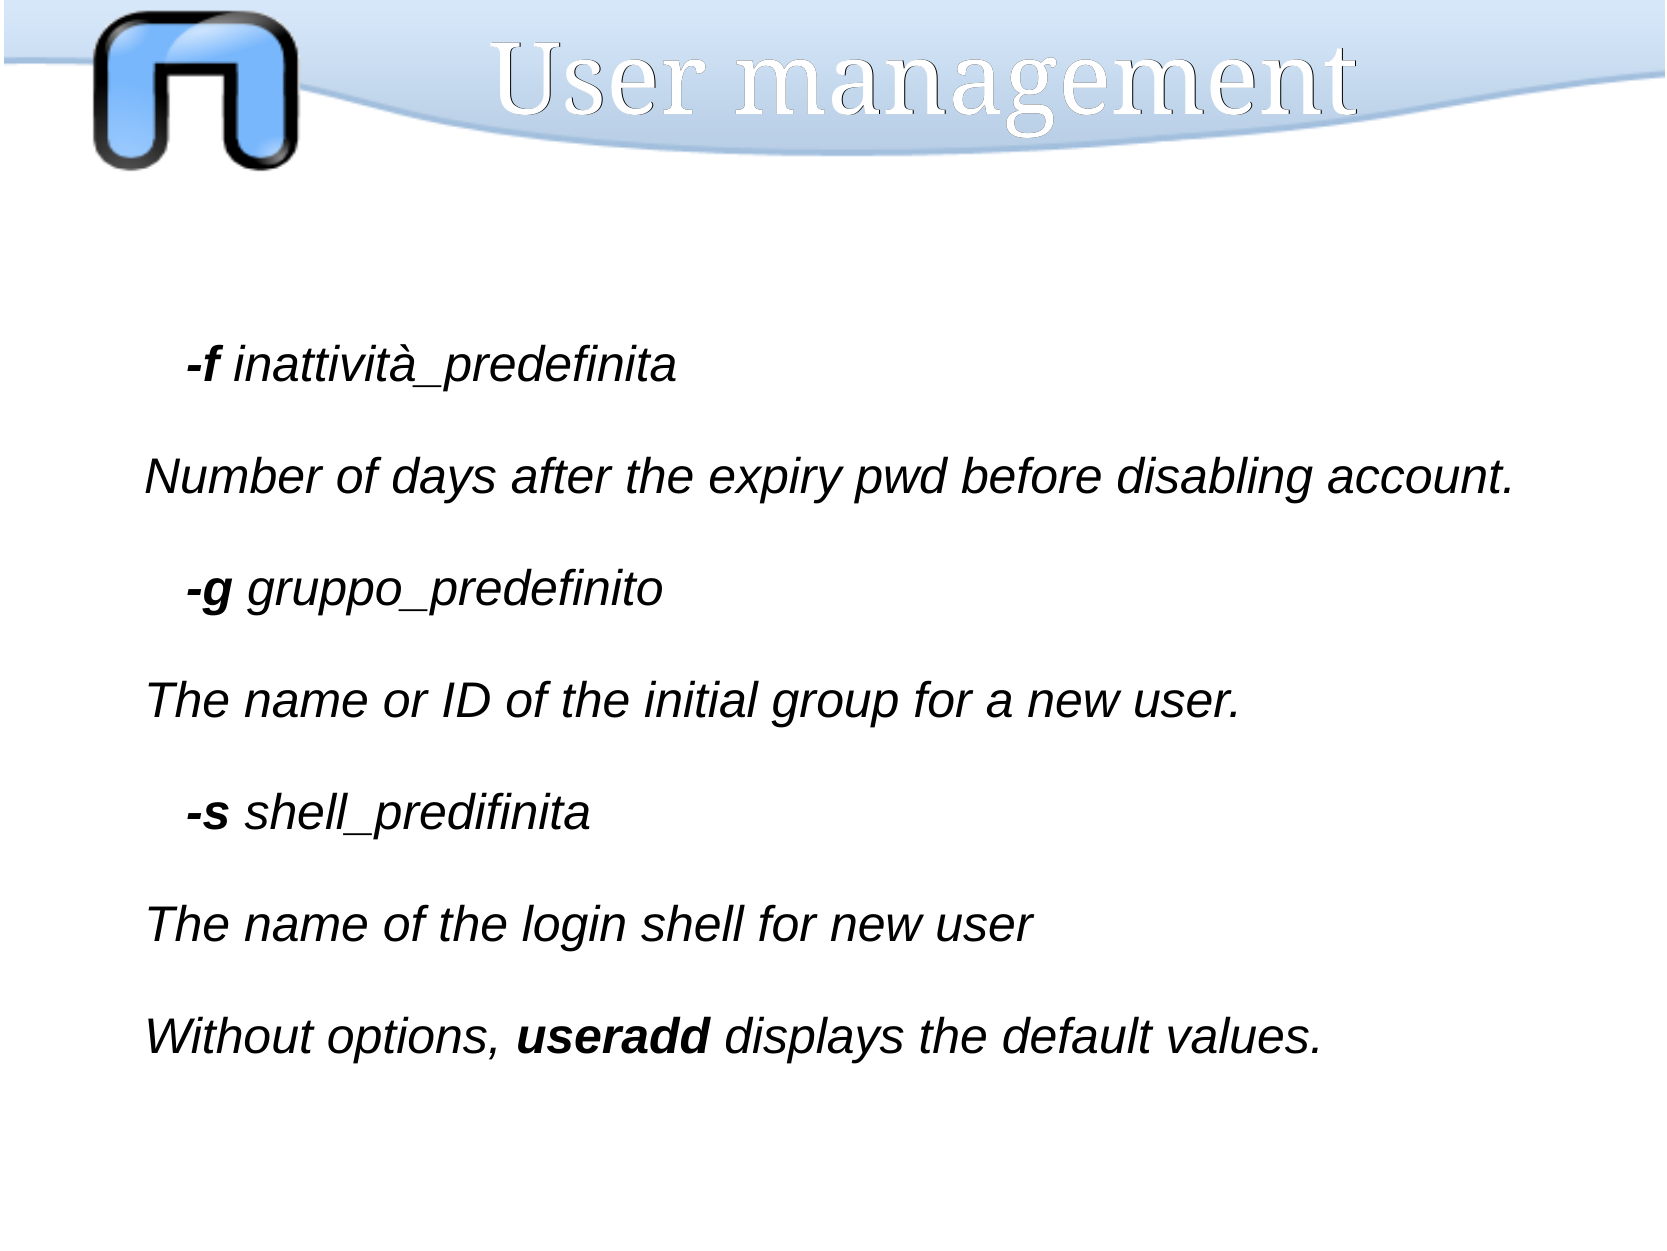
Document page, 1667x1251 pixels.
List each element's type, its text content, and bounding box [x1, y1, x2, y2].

picture [0, 0, 1667, 1251]
list -f inattività_predefinita Number of days after the expiry pwd before disabling account. -g gruppo_predefinito The name or ID of the initial group for a new user. -s shell_predifinita The name of the login shell for new user Without options, useradd displays the default values. [62, 330, 1632, 1173]
text_box User management [475, 0, 1667, 271]
